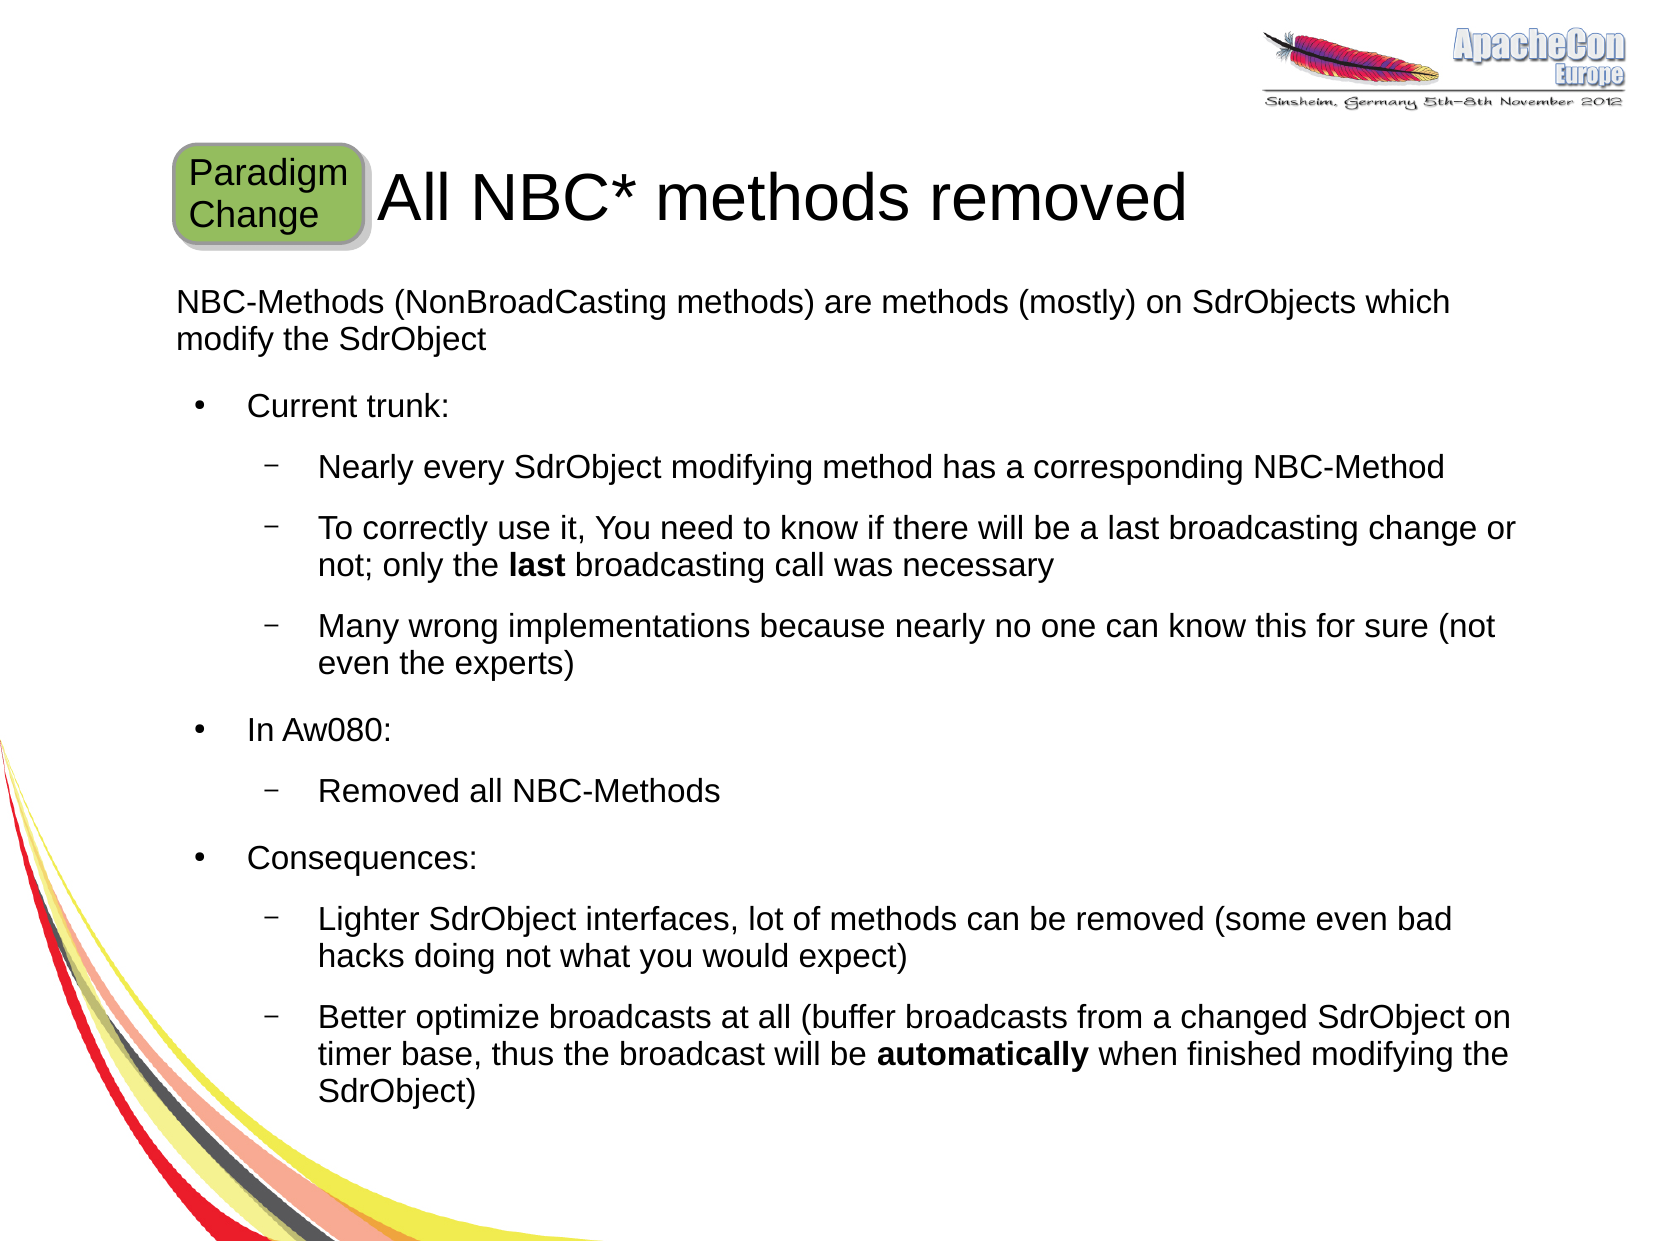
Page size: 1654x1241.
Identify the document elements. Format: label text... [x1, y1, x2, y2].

title All NBC* methods removed [377, 148, 1530, 247]
picture [0, 0, 1654, 1241]
list NBC-Methods (NonBroadCasting methods) are methods (mostly) on SdrObjects which modify the SdrObject Current trunk: Nearly every SdrObject modifying method has a corresponding NBC-Method To correctly use it, You need to know if there will be a last broadcasting change or not; only the last broadcasting call was necessary Many wrong implementations because nearly no one can know this for sure (not even the experts) In Aw080: Removed all NBC-Methods Consequences: Lighter SdrObject interfaces, lot of methods can be removed (some even bad hacks doing not what you would expect) Better optimize broadcasts at all (buffer broadcasts from a changed SdrObject on timer base, thus the broadcast will be automatically when finished modifying the SdrObject) [176, 283, 1535, 1116]
text_box Paradigm Change [173, 144, 364, 244]
